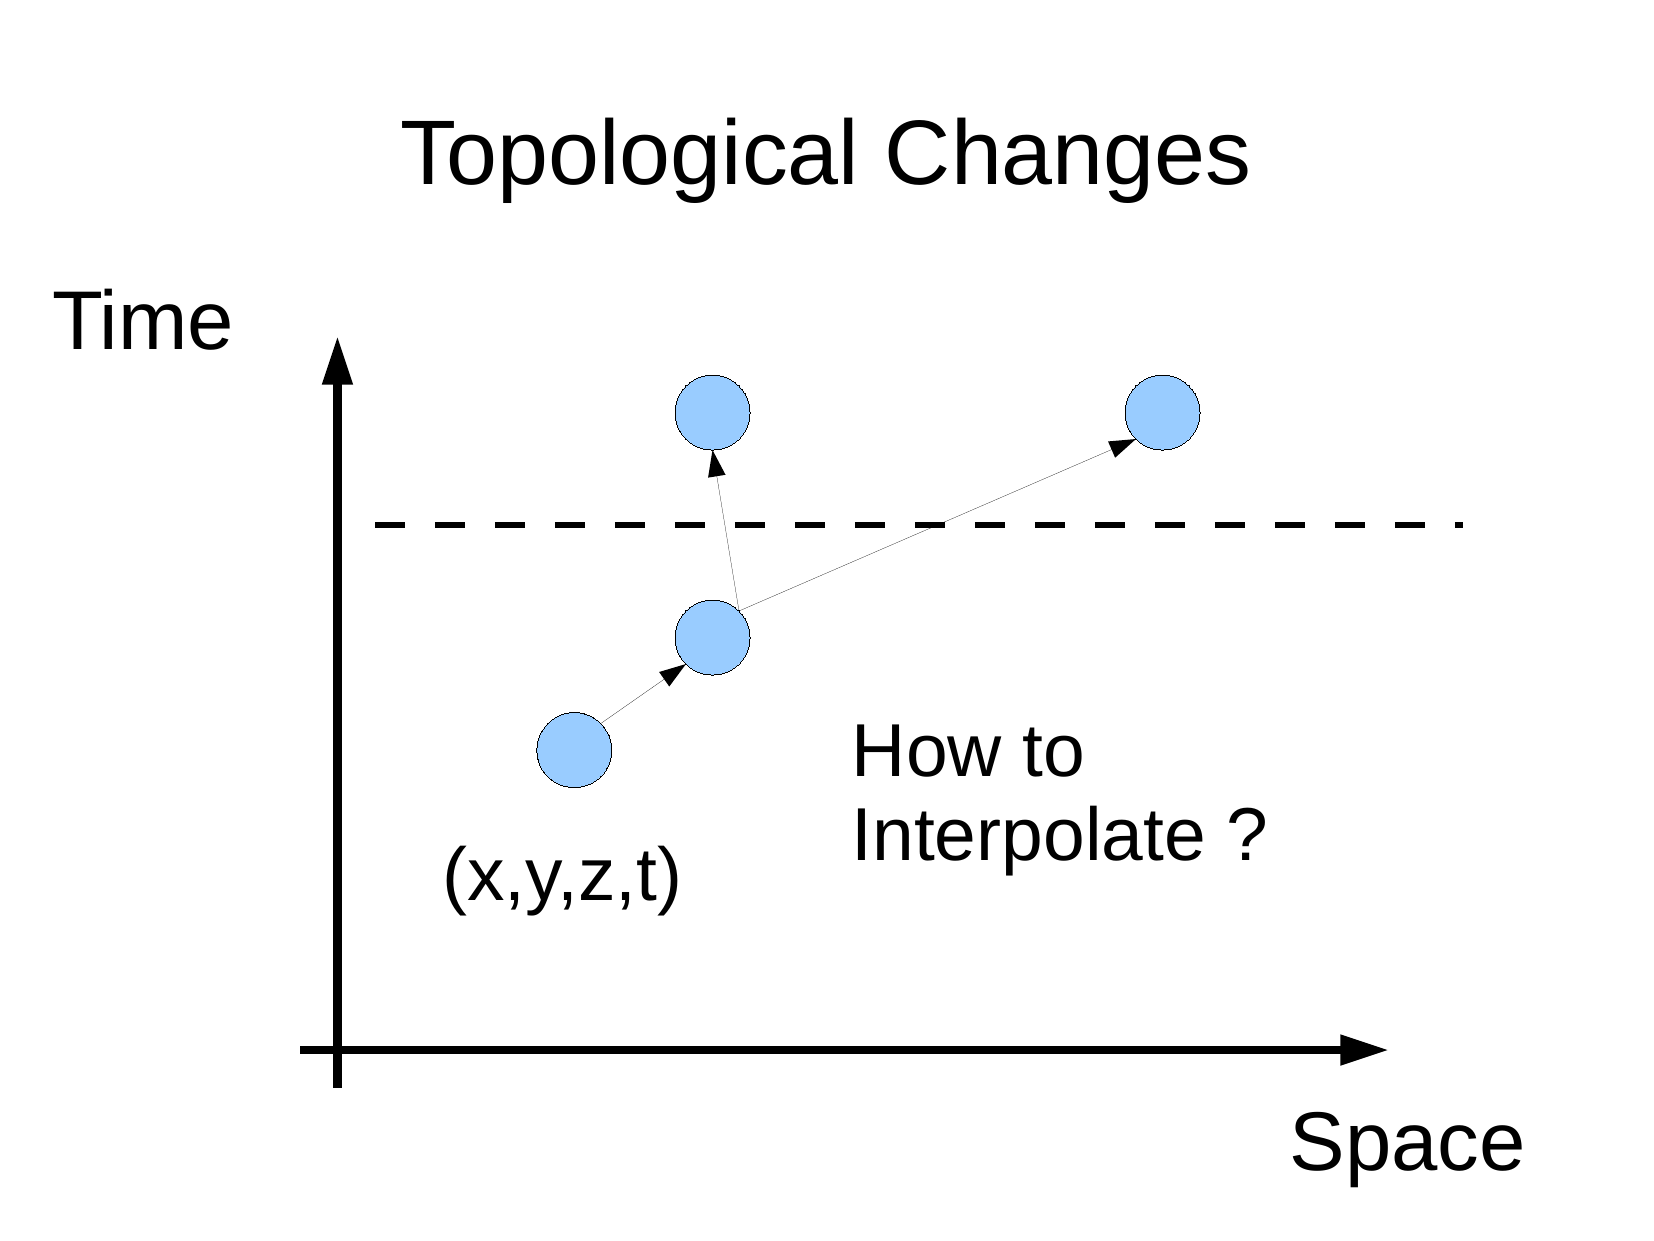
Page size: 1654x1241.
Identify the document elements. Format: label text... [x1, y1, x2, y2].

text_box [675, 375, 751, 451]
text_box Space [1275, 1087, 1576, 1196]
text_box [536, 712, 612, 788]
text_box How to Interpolate ? [837, 700, 1588, 884]
text_box [675, 600, 751, 676]
text_box Time [37, 267, 338, 376]
title Topological Changes [82, 49, 1571, 257]
text_box [1125, 375, 1201, 451]
text_box (x,y,z,t) [412, 825, 713, 924]
